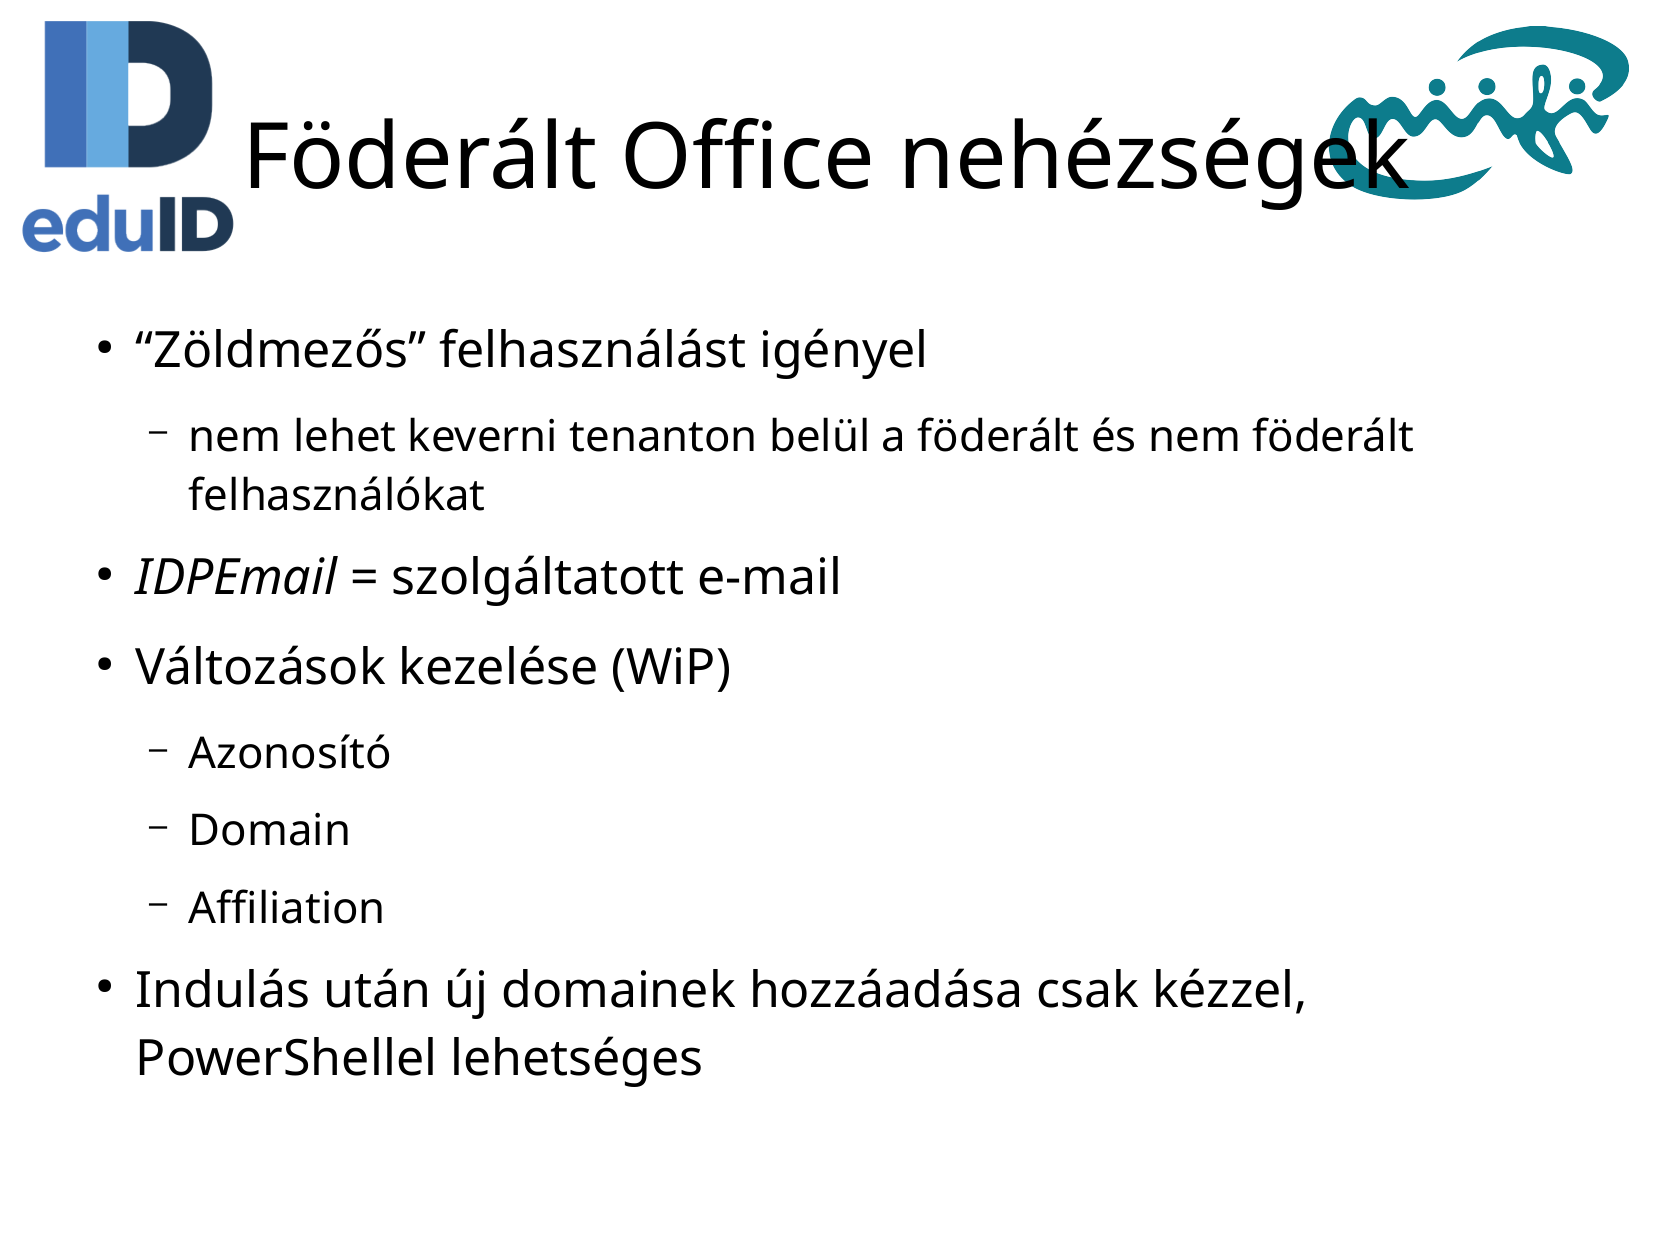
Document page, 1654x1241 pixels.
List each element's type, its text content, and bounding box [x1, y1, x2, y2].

title Föderált Office nehézségek [82, 49, 1571, 257]
list “Zöldmezős” felhasználást igényel nem lehet keverni tenanton belül a föderált és nem föderált felhasználókat IDPEmail = szolgáltatott e-mail Változások kezelése (WiP) Azonosító Domain Affiliation Indulás után új domainek hozzáadása csak kézzel, PowerShellel lehetséges [82, 313, 1571, 1096]
picture [1328, 26, 1629, 200]
picture [3, 0, 254, 272]
